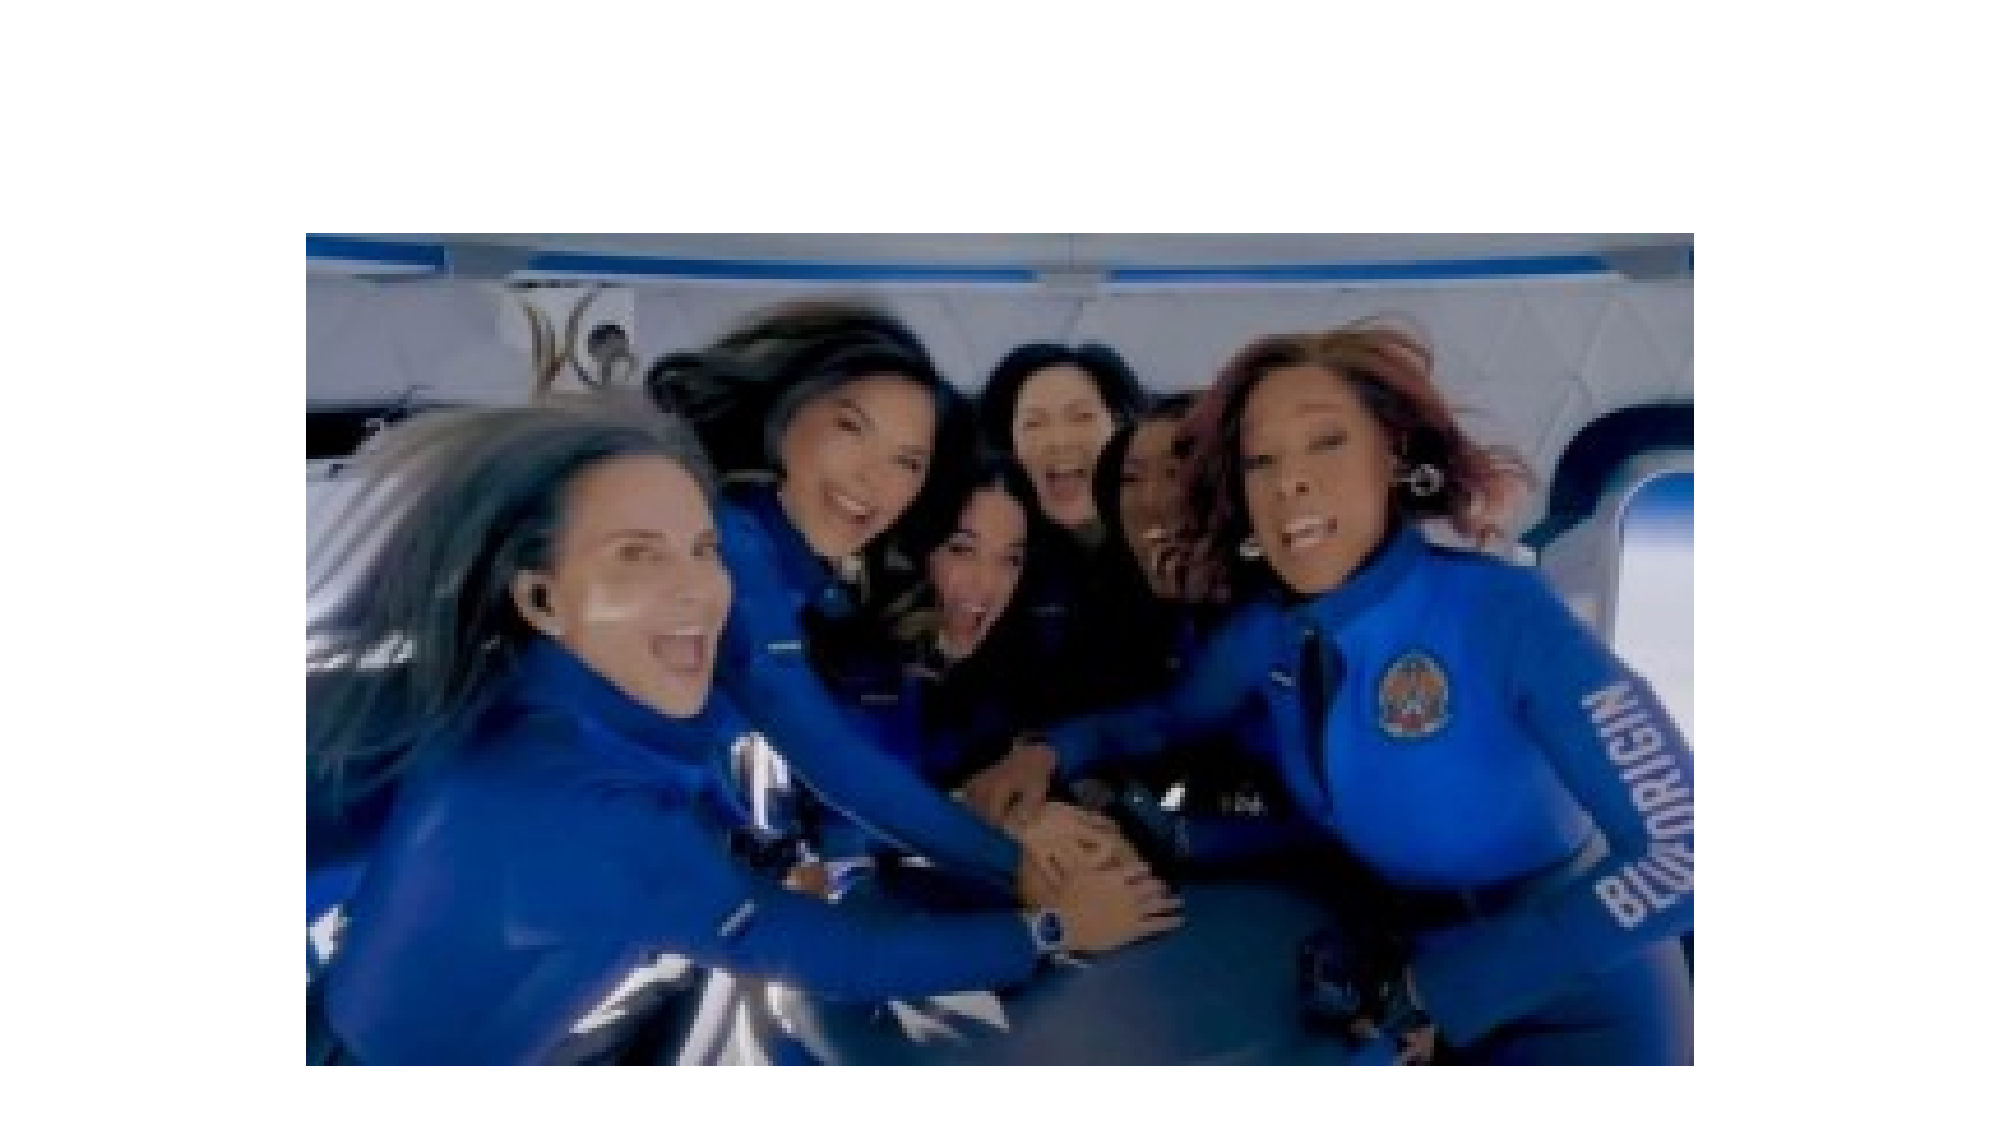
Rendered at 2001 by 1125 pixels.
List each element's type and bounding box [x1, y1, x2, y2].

picture [306, 233, 1694, 1066]
